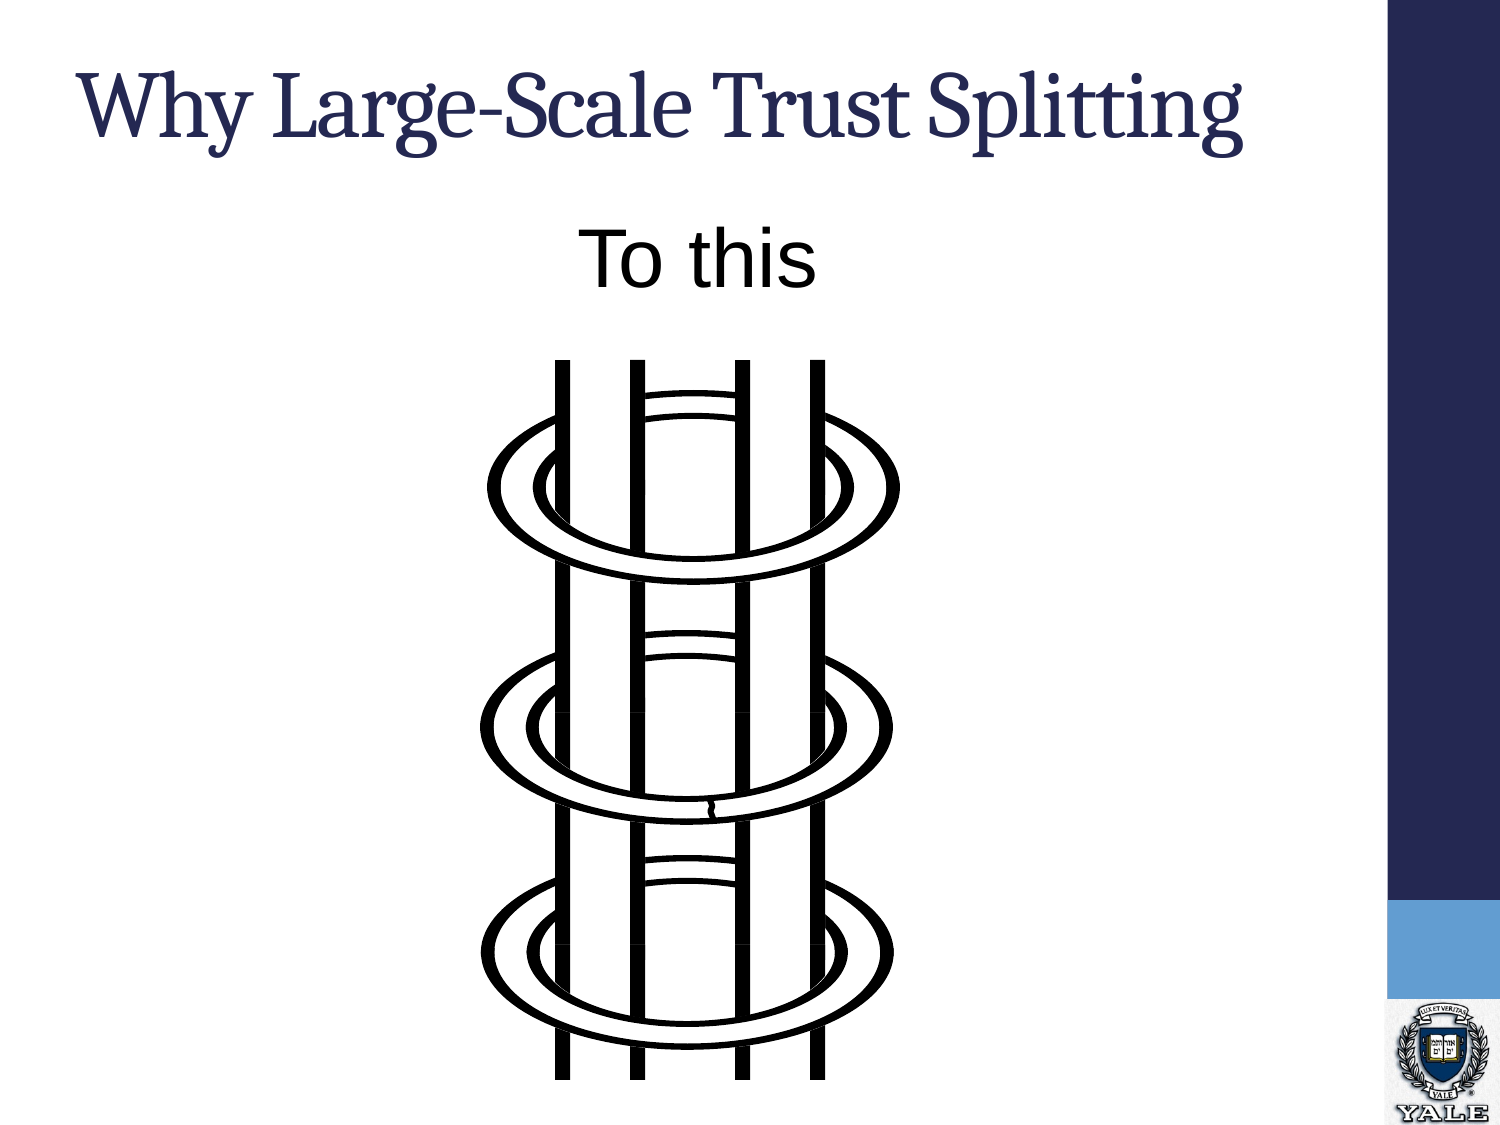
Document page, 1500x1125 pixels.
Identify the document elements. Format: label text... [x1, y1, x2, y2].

picture [1384, 999, 1500, 1125]
text_box [480, 359, 900, 1080]
text_box To this [435, 204, 961, 405]
title Why Large-Scale Trust Splitting [75, 12, 1325, 200]
